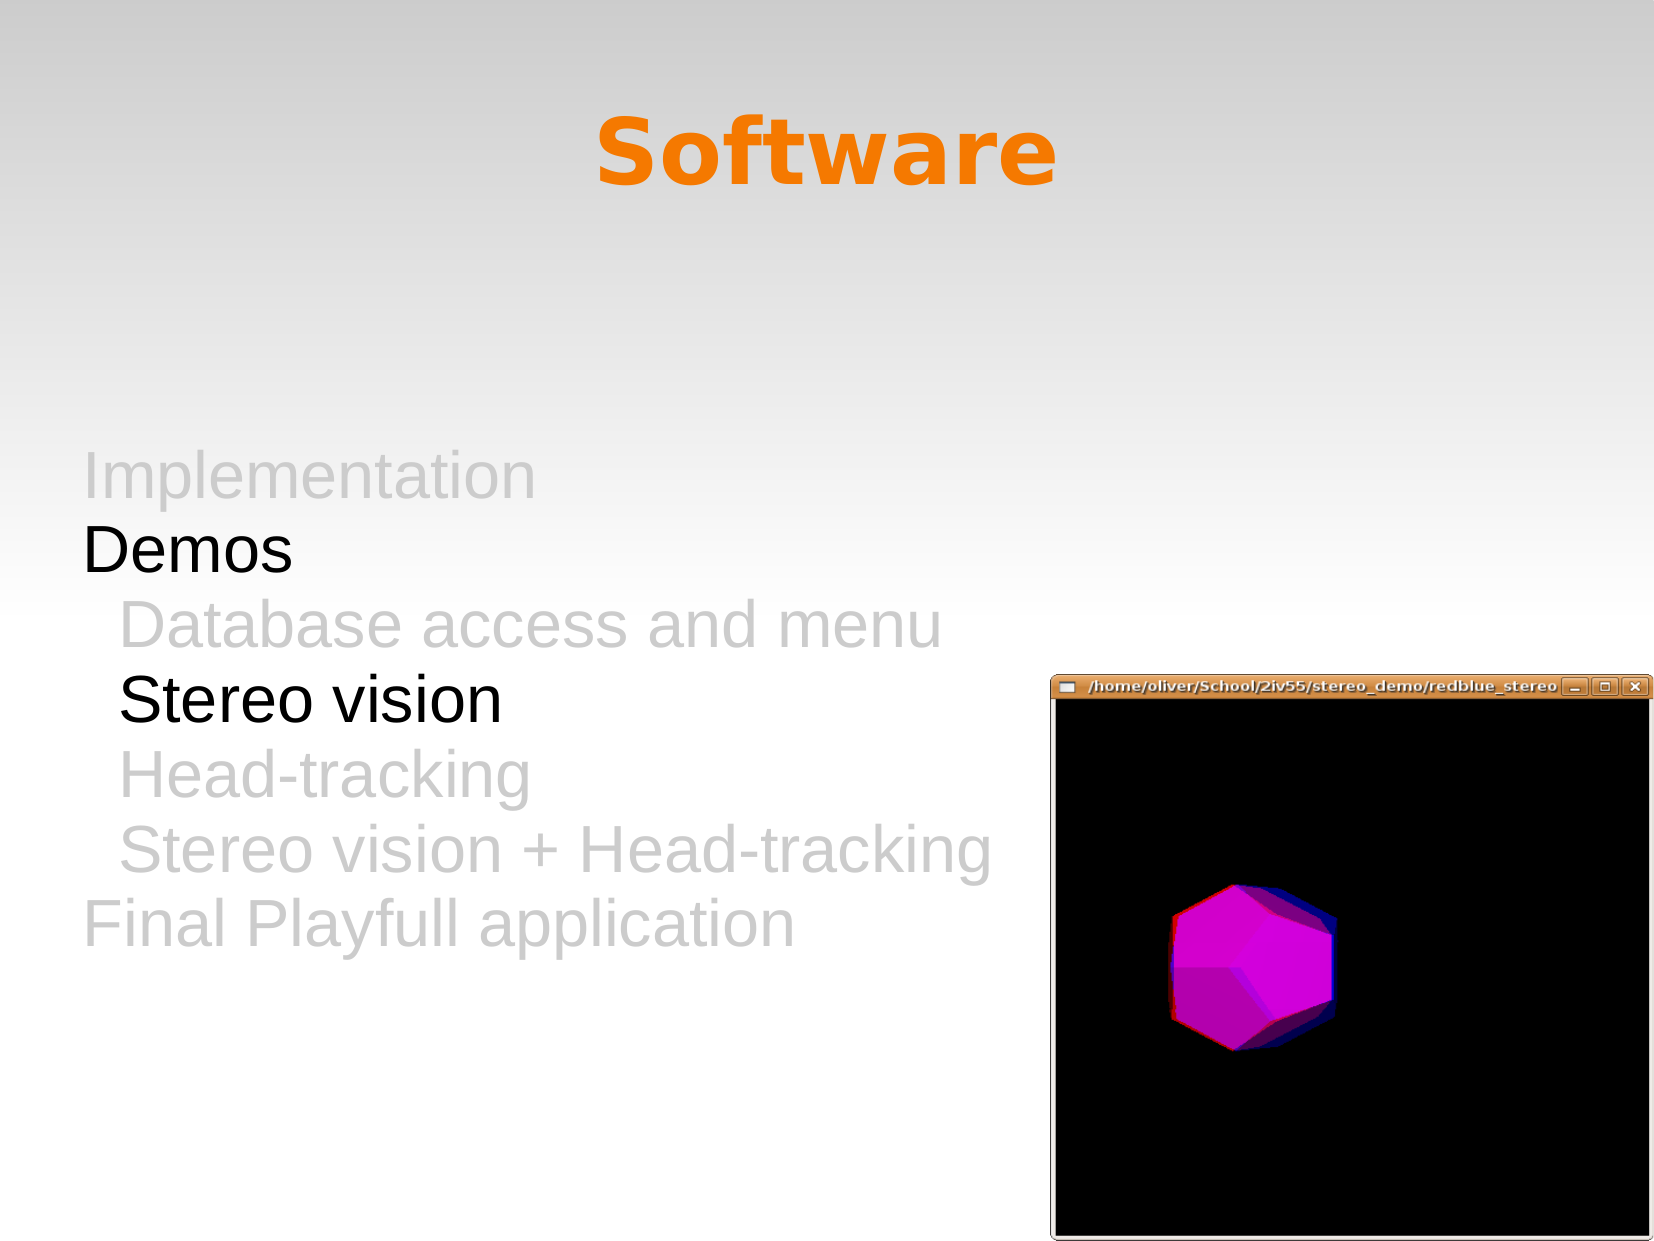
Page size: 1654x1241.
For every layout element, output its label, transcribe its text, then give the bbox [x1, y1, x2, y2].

title Software [82, 56, 1571, 250]
subtitle Implementation Demos Database access and menu Stereo vision Head-tracking Stereo vision + Head-tracking Final Playfull application [82, 297, 1571, 1102]
picture [1050, 674, 1654, 1241]
